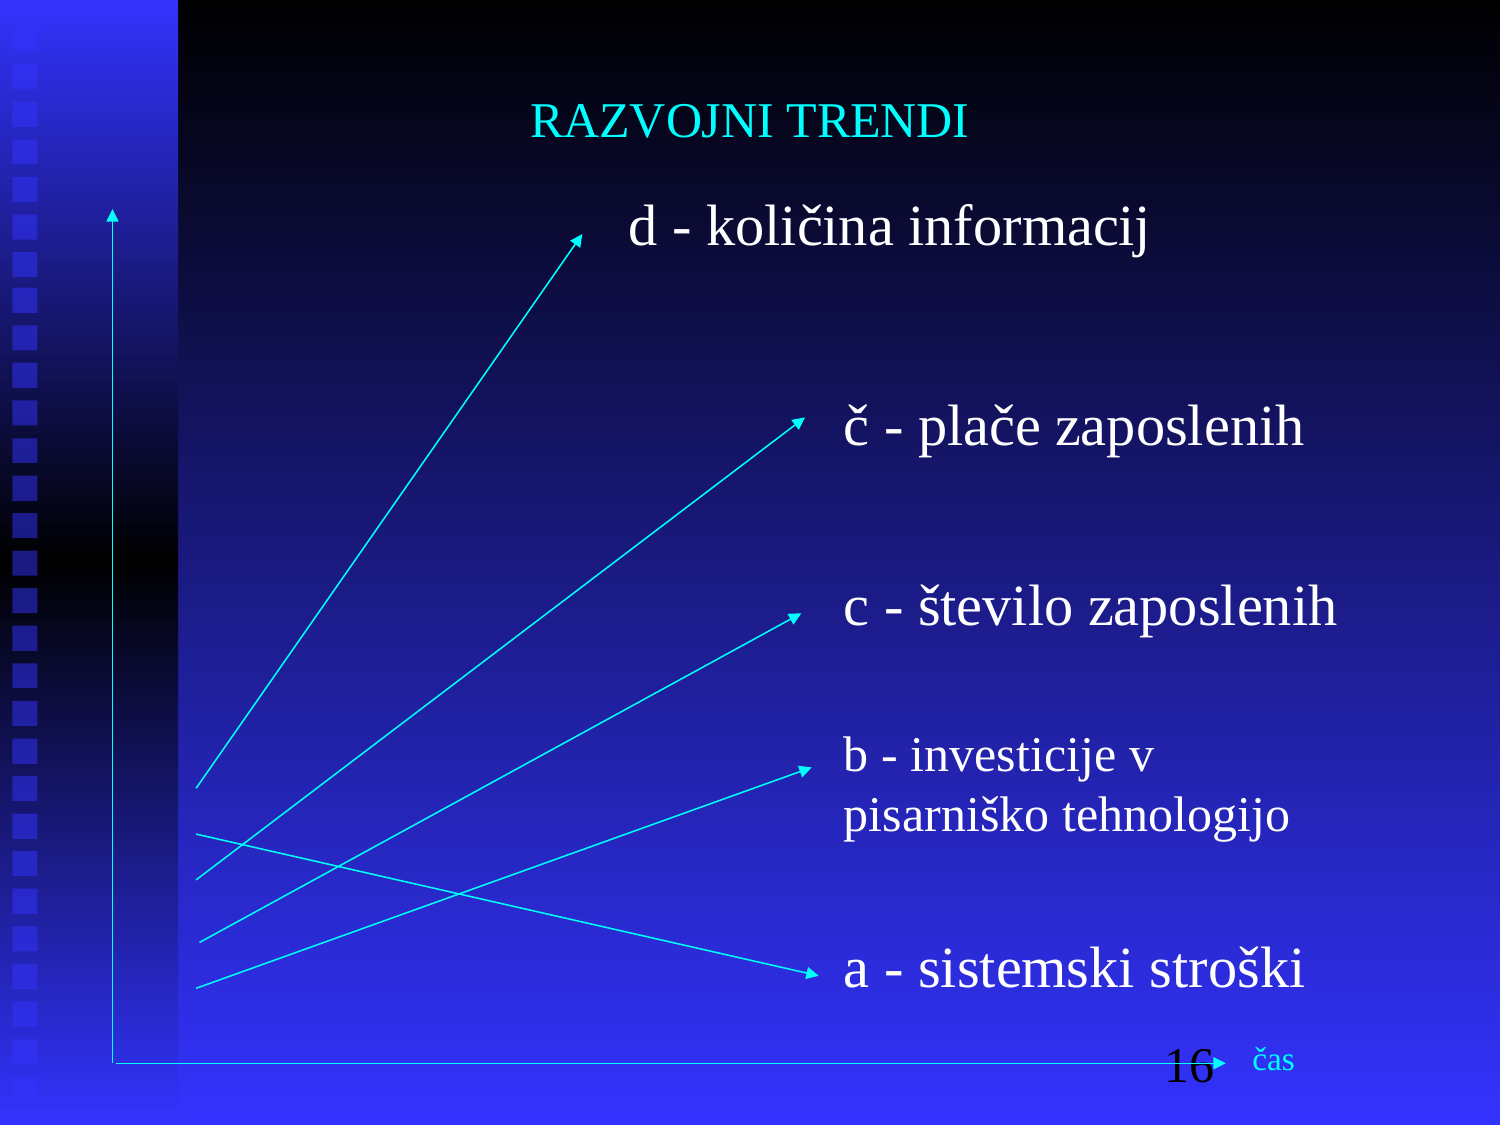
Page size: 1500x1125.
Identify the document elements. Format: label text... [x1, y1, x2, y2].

text_box a - sistemski stroški [829, 921, 1366, 1022]
text_box c - število zaposlenih [829, 559, 1421, 681]
text_box RAZVOJNI TRENDI [0, 80, 1500, 156]
text_box č - plače zaposlenih [829, 379, 1463, 497]
text_box d - količina informacij [613, 179, 1171, 293]
text_box čas [1237, 1029, 1387, 1125]
text_box b - investicije v pisarniško tehnologijo [829, 713, 1352, 864]
